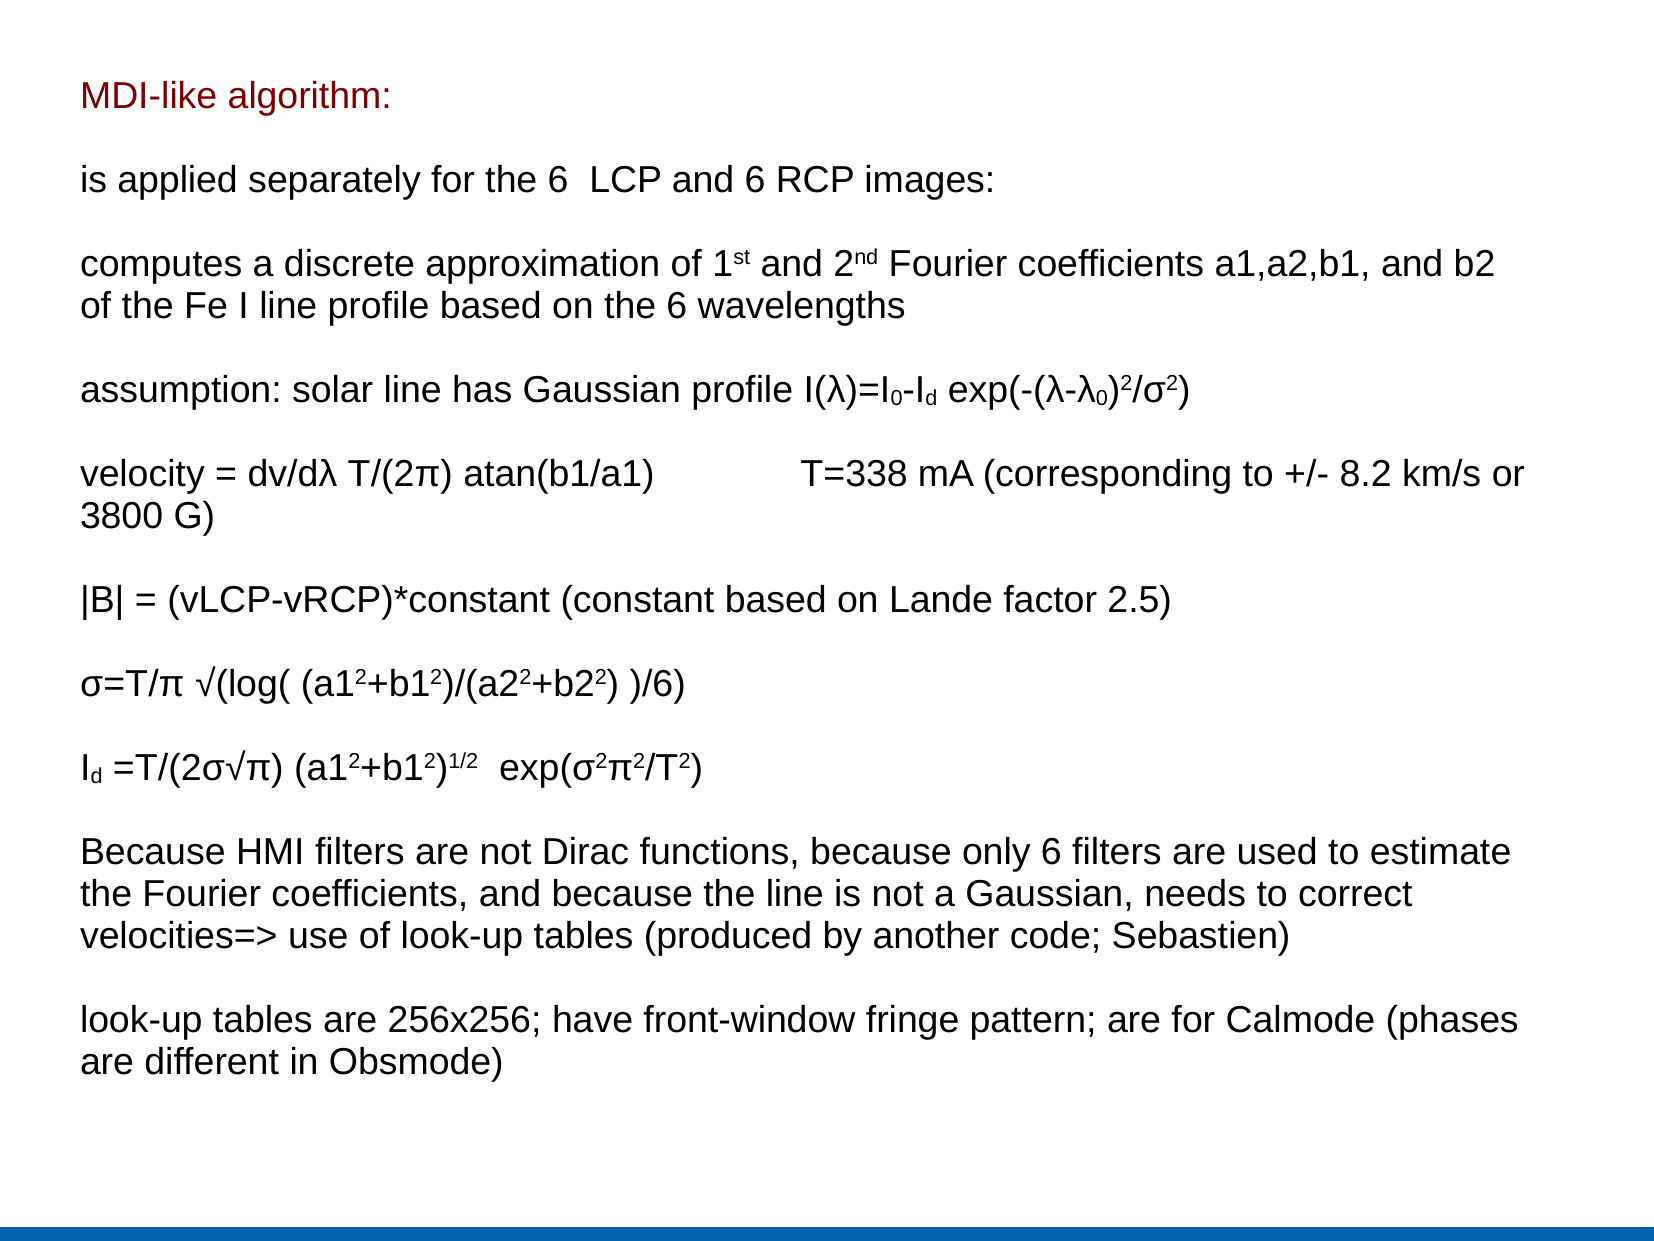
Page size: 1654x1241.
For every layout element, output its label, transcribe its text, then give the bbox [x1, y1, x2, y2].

text_box MDI-like algorithm: is applied separately for the 6 LCP and 6 RCP images: computes a discrete approximation of 1st and 2nd Fourier coefficients a1,a2,b1, and b2 of the Fe I line profile based on the 6 wavelengths assumption: solar line has Gaussian profile I(λ)=I0-Id exp(-(λ-λ0)2/σ2) velocity = dv/dλ T/(2π) atan(b1/a1) T=338 mA (corresponding to +/- 8.2 km/s or 3800 G) |B| = (vLCP-vRCP)*constant (constant based on Lande factor 2.5) σ=T/π √(log( (a12+b12)/(a22+b22) )/6) Id =T/(2σ√π) (a12+b12)1/2 exp(σ2π2/T2) Because HMI filters are not Dirac functions, because only 6 filters are used to estimate the Fourier coefficients, and because the line is not a Gaussian, needs to correct velocities=> use of look-up tables (produced by another code; Sebastien) look-up tables are 256x256; have front-window fringe pattern; are for Calmode (phases are different in Obsmode) [65, 67, 1566, 1241]
